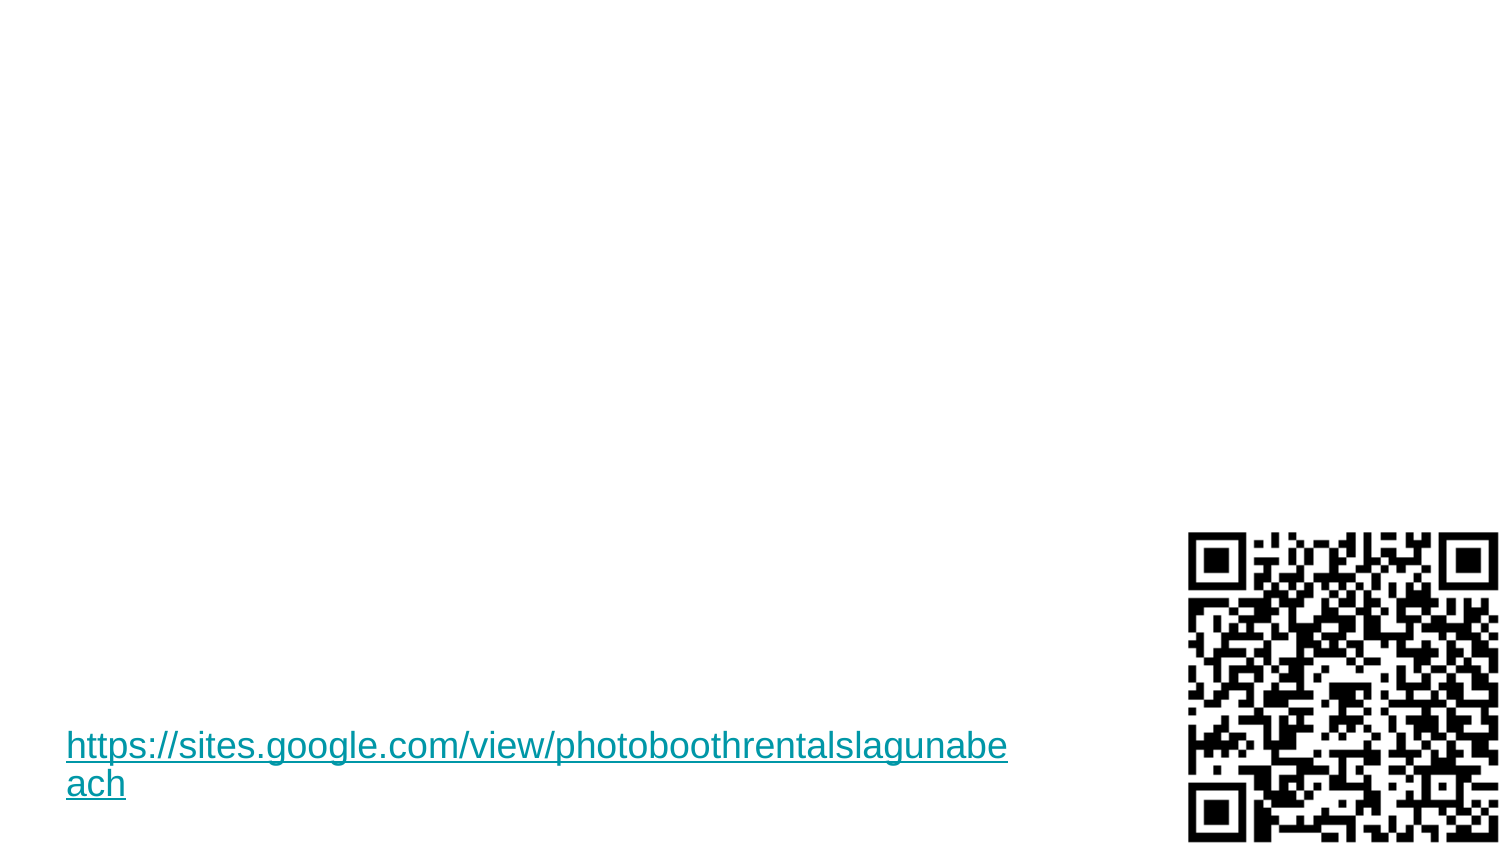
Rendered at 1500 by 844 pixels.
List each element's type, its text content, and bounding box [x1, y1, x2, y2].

list https://sites.google.com/view/photoboothrentalslagunabeach [51, 694, 1036, 794]
picture [1187, 531, 1500, 844]
